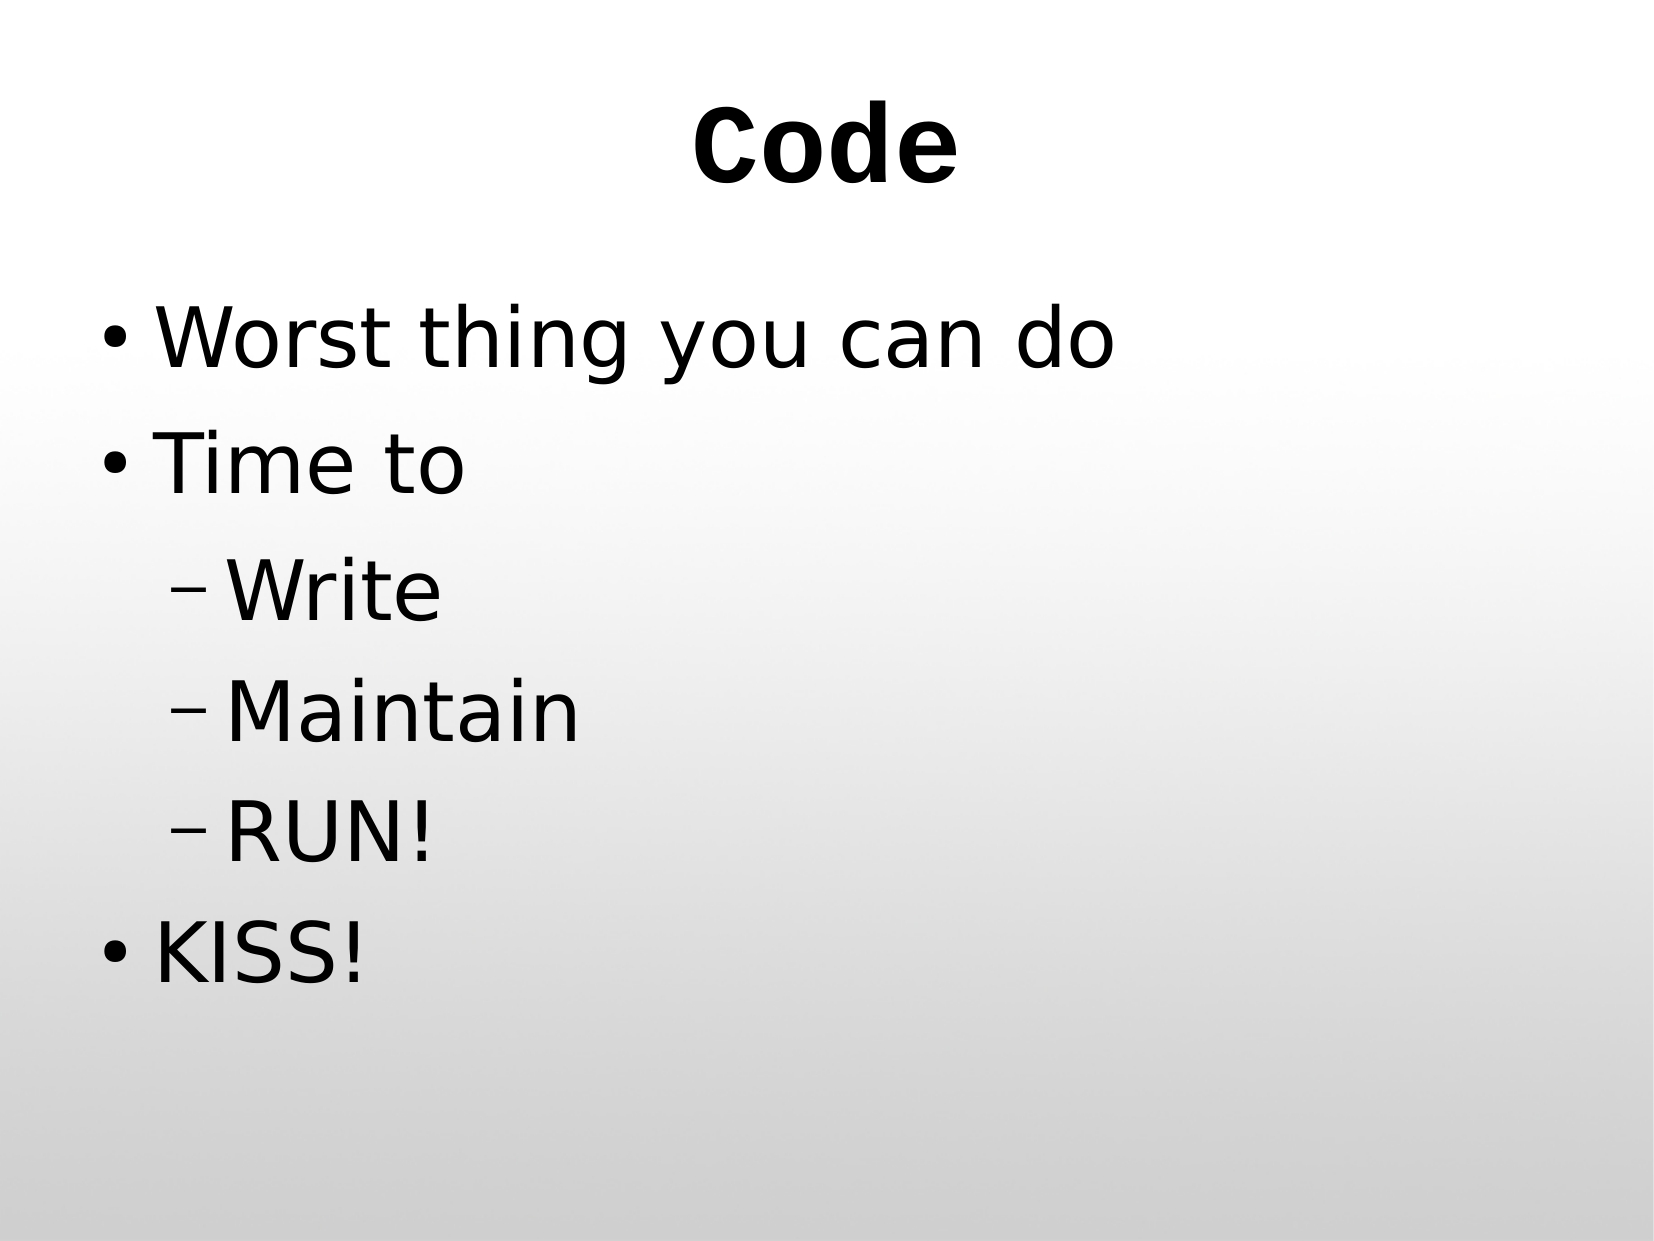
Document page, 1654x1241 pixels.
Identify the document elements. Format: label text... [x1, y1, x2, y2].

picture [0, 0, 1654, 1241]
title Code [82, 49, 1571, 257]
list Worst thing you can do Time to Write Maintain RUN! KISS! [82, 290, 1571, 1010]
